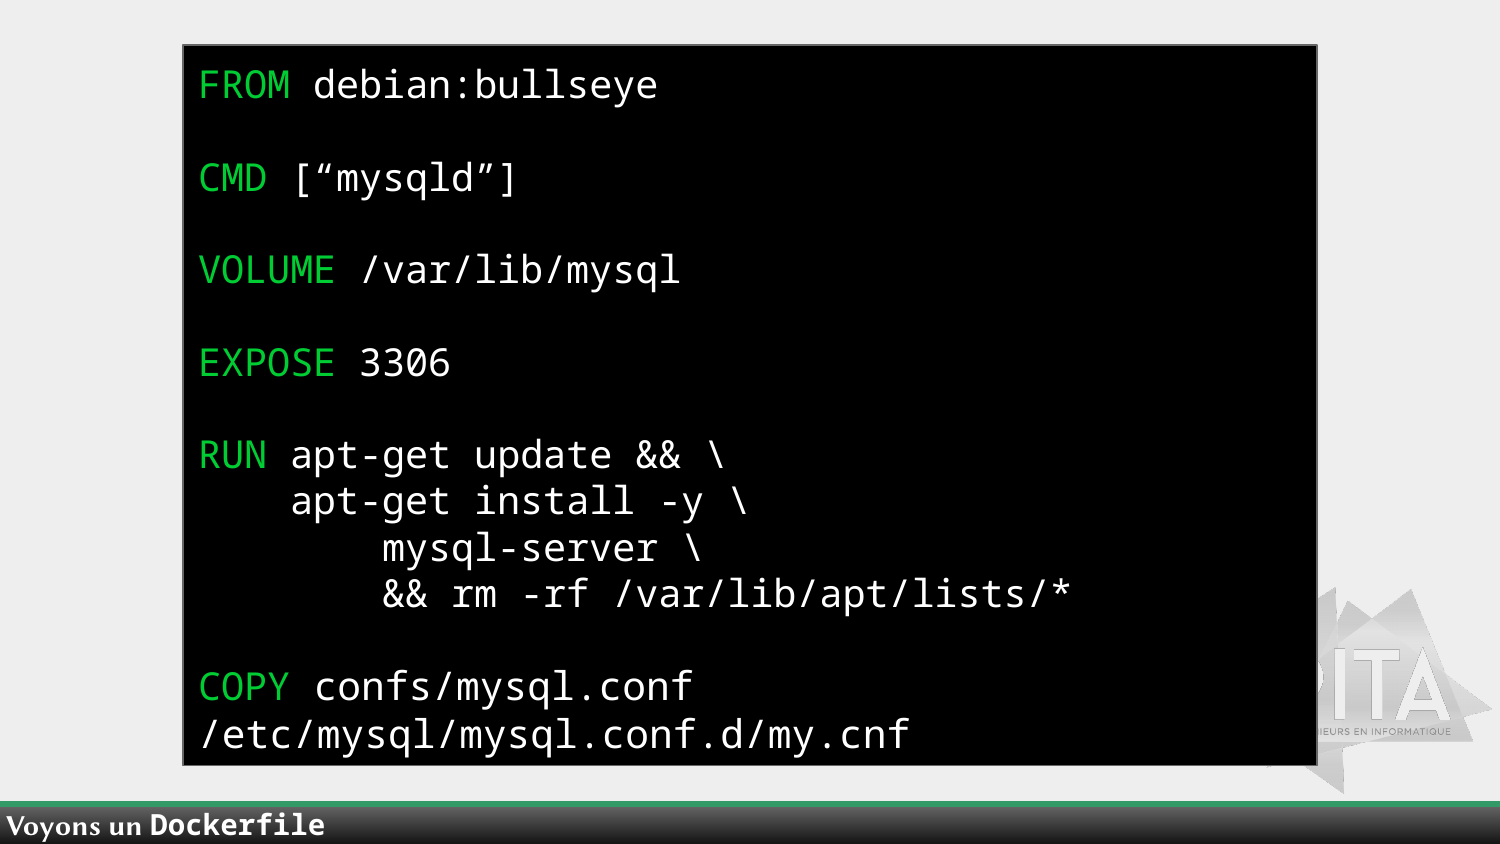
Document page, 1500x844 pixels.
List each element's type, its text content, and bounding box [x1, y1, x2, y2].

picture [1187, 587, 1492, 794]
text_box FROM debian:bullseye CMD [“mysqld”] VOLUME /var/lib/mysql EXPOSE 3306 RUN apt-get update && \ apt-get install -y \ mysql-server \ && rm -rf /var/lib/apt/lists/* COPY confs/mysql.conf /etc/mysql/mysql.conf.d/my.cnf [183, 45, 1317, 766]
title Voyons un Dockerfile [5, 801, 1075, 844]
